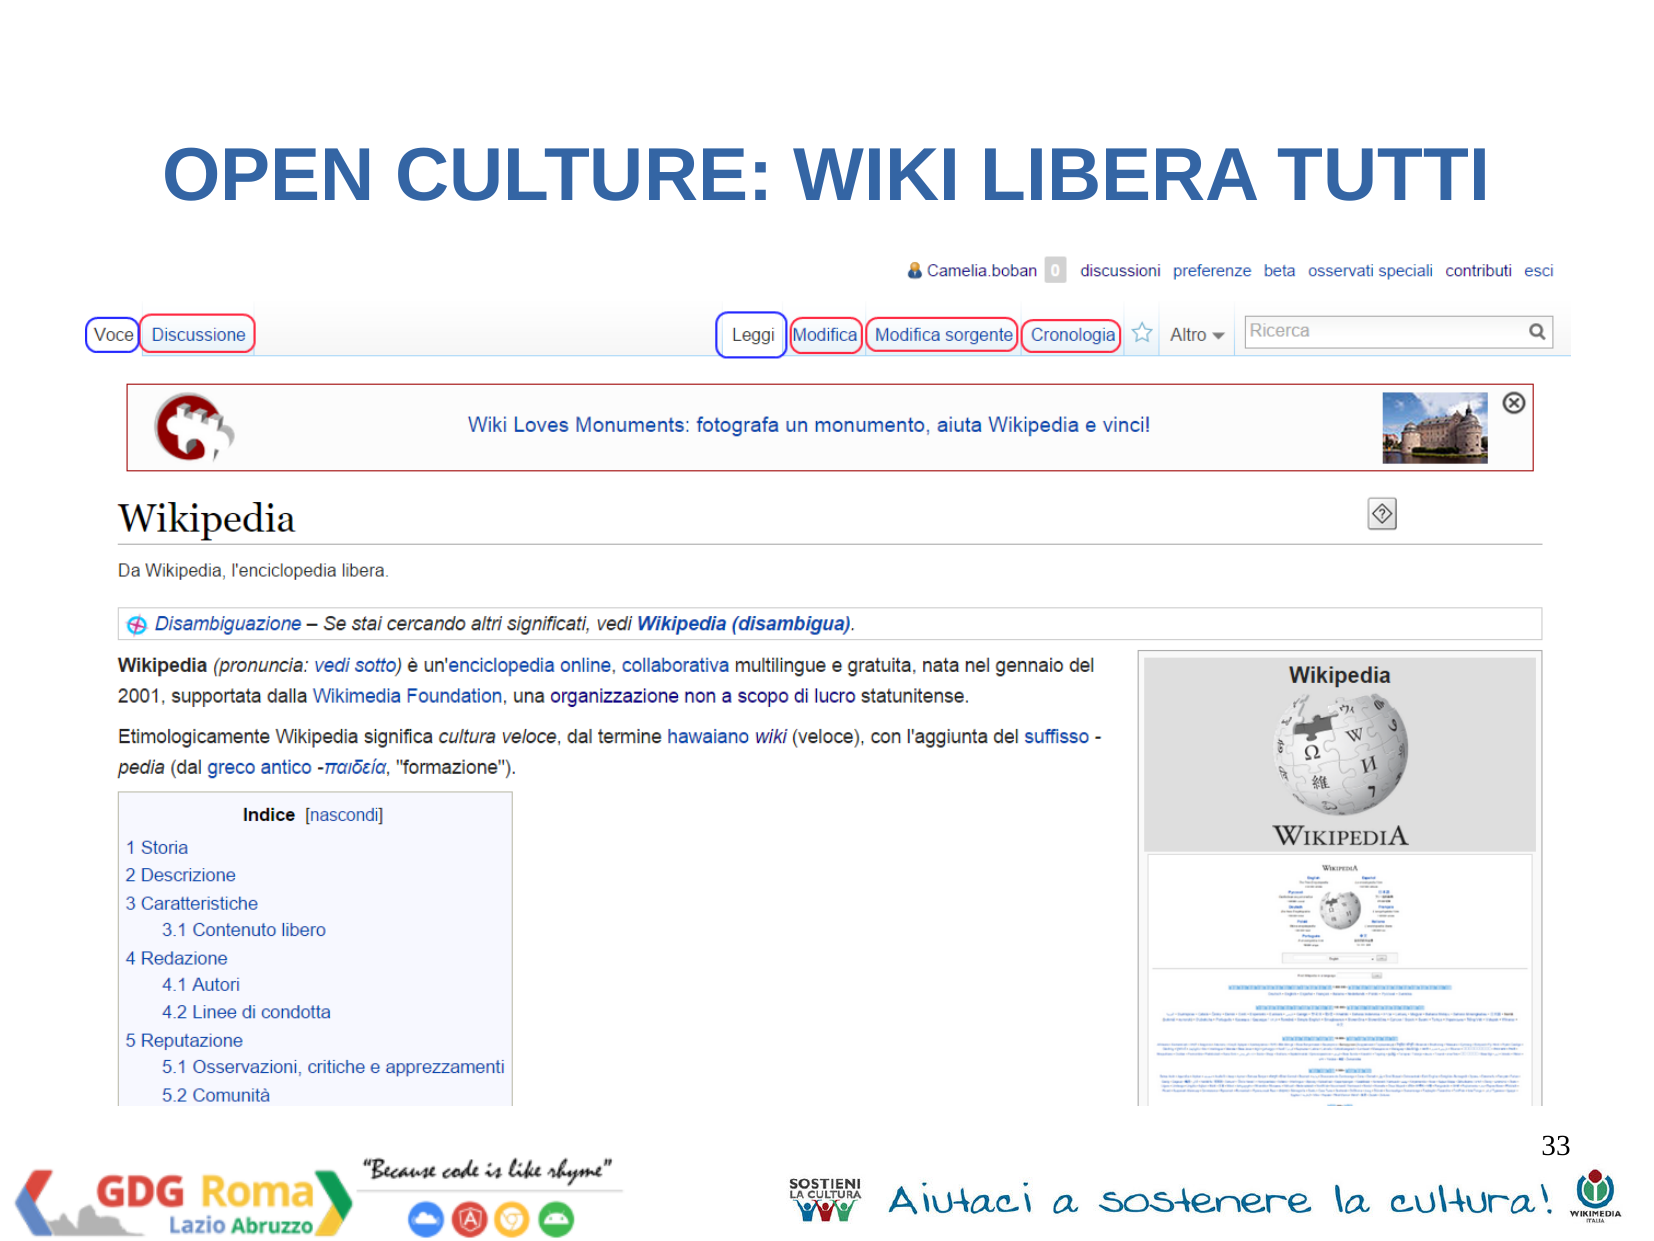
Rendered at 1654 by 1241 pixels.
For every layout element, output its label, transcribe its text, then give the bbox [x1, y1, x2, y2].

picture [85, 250, 1571, 1106]
picture [772, 1163, 1648, 1233]
picture [11, 1155, 626, 1241]
title OPEN CULTURE: WIKI LIBERA TUTTI [11, 17, 1642, 249]
